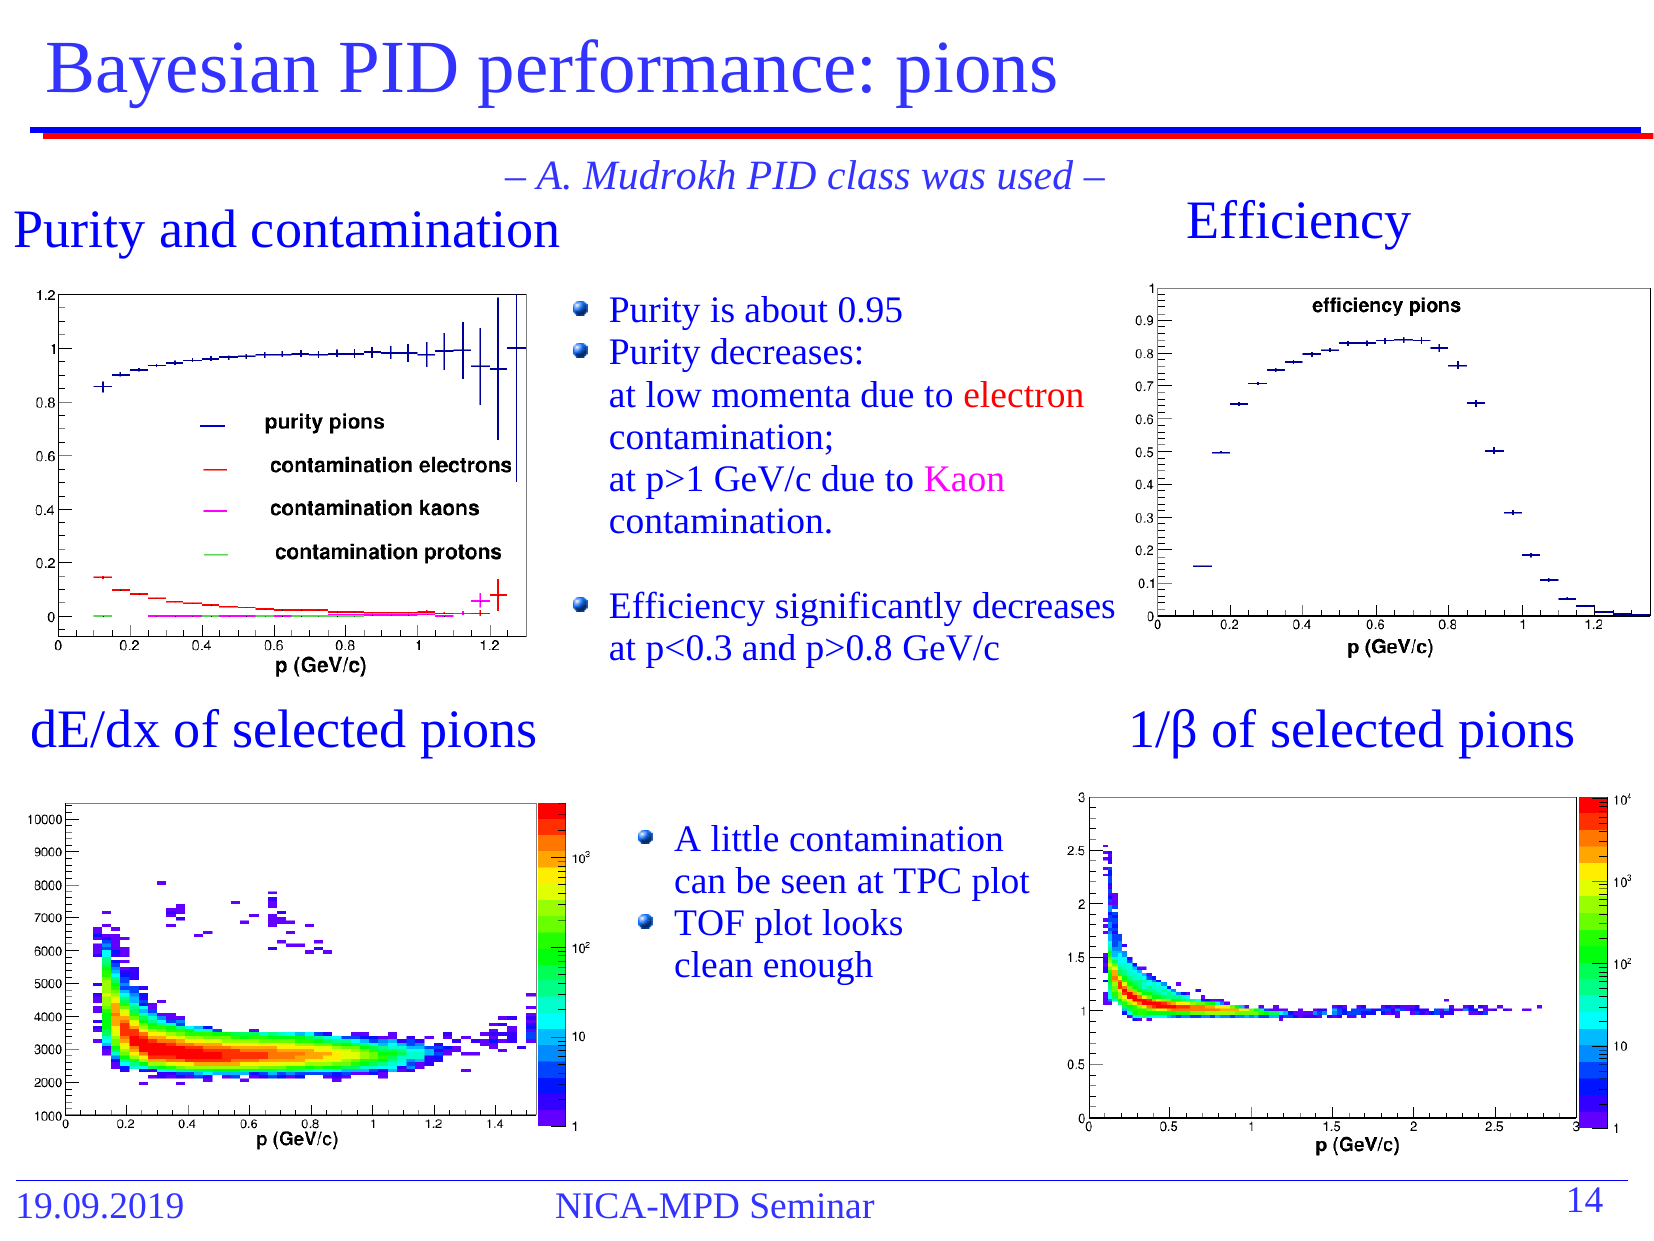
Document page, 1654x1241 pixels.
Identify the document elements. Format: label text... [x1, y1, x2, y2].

picture [1028, 755, 1637, 1170]
text_box Bayesian PID performance: pions [30, 17, 1360, 132]
picture [0, 282, 558, 692]
text_box dE/dx of selected pions [15, 691, 565, 782]
picture [0, 762, 595, 1167]
text_box Purity is about 0.95 Purity decreases: at low momenta due to electron contamination; at p>1 GeV/c due to Kaon contamination. Efficiency significantly decreases at p<0.3 and p>0.8 GeV/c [558, 281, 1131, 722]
picture [1089, 245, 1654, 670]
text_box – A. Mudrokh PID class was used – [450, 126, 1171, 224]
text_box Efficiency [1171, 182, 1622, 263]
text_box 1/β of selected pions [1113, 690, 1621, 781]
text_box Purity and contamination [0, 191, 629, 282]
text_box A little contamination can be seen at TPC plot TOF plot looks clean enough [624, 810, 1045, 1082]
